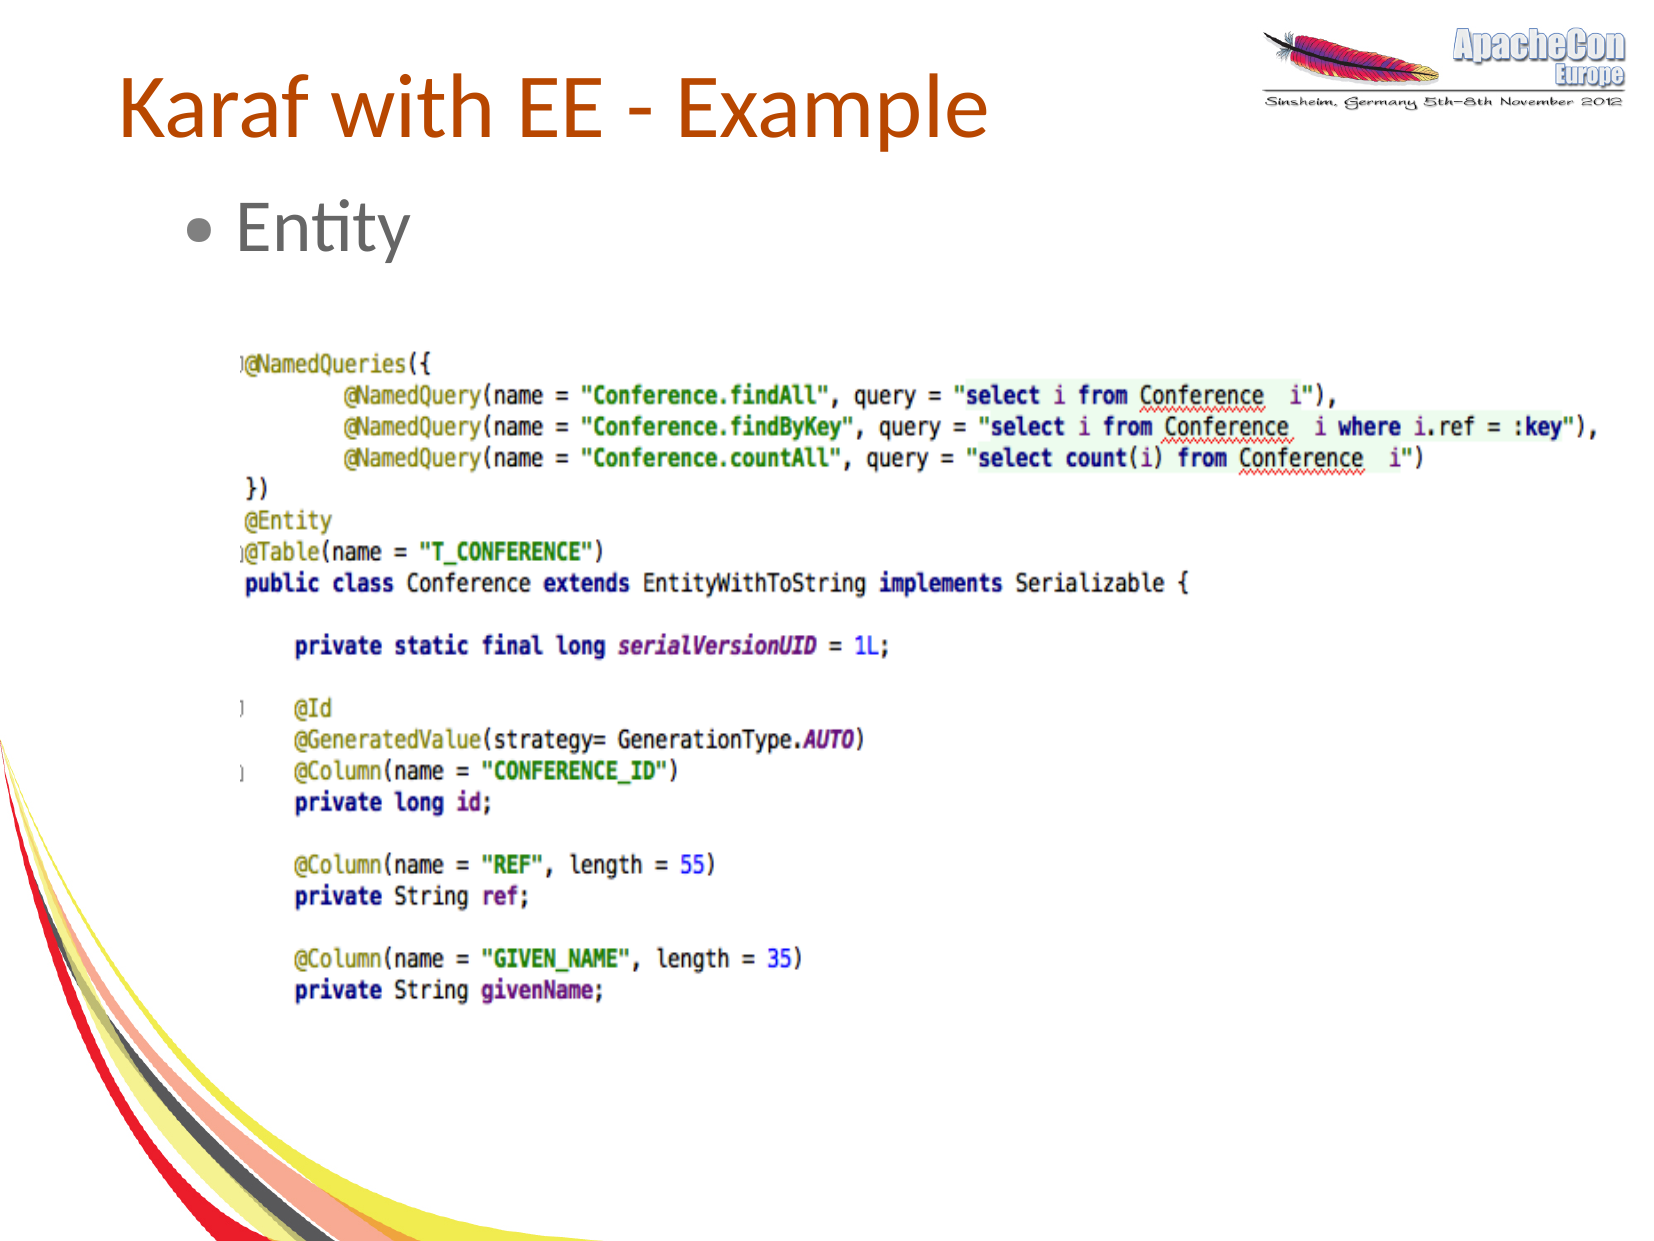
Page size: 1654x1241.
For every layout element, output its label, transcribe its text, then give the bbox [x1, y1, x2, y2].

title Karaf with EE - Example [59, 59, 1418, 171]
picture [0, 0, 1654, 1241]
list Entity [165, 195, 1524, 901]
